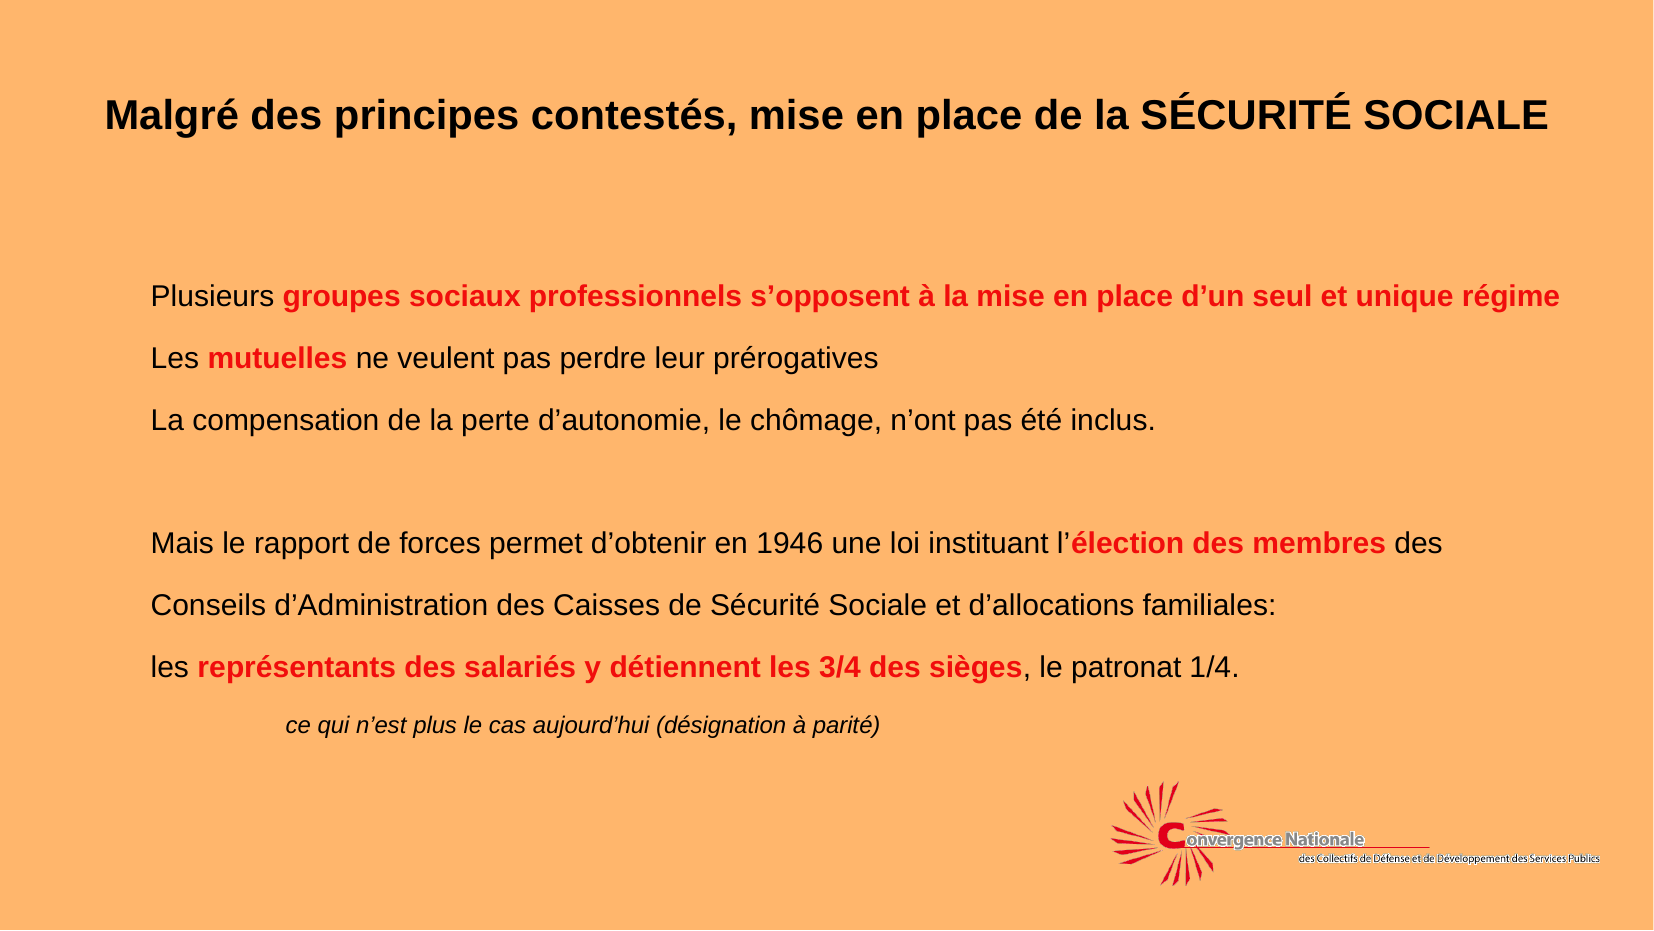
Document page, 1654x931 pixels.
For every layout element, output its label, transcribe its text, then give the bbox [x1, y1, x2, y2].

title Malgré des principes contestés, mise en place de la SÉCURITÉ SOCIALE [82, 37, 1571, 193]
picture [1110, 781, 1600, 886]
list Plusieurs groupes sociaux professionnels s’opposent à la mise en place d’un seul et unique régime Les mutuelles ne veulent pas perdre leur prérogatives La compensation de la perte d’autonomie, le chômage, n’ont pas été inclus. Mais le rapport de forces permet d’obtenir en 1946 une loi instituant l’élection des membres des Conseils d’Administration des Caisses de Sécurité Sociale et d’allocations familiales: les représentants des salariés y détiennent les 3/4 des sièges, le patronat 1/4. ce qui n’est plus le cas aujourd’hui (désignation à parité) [82, 217, 1571, 758]
